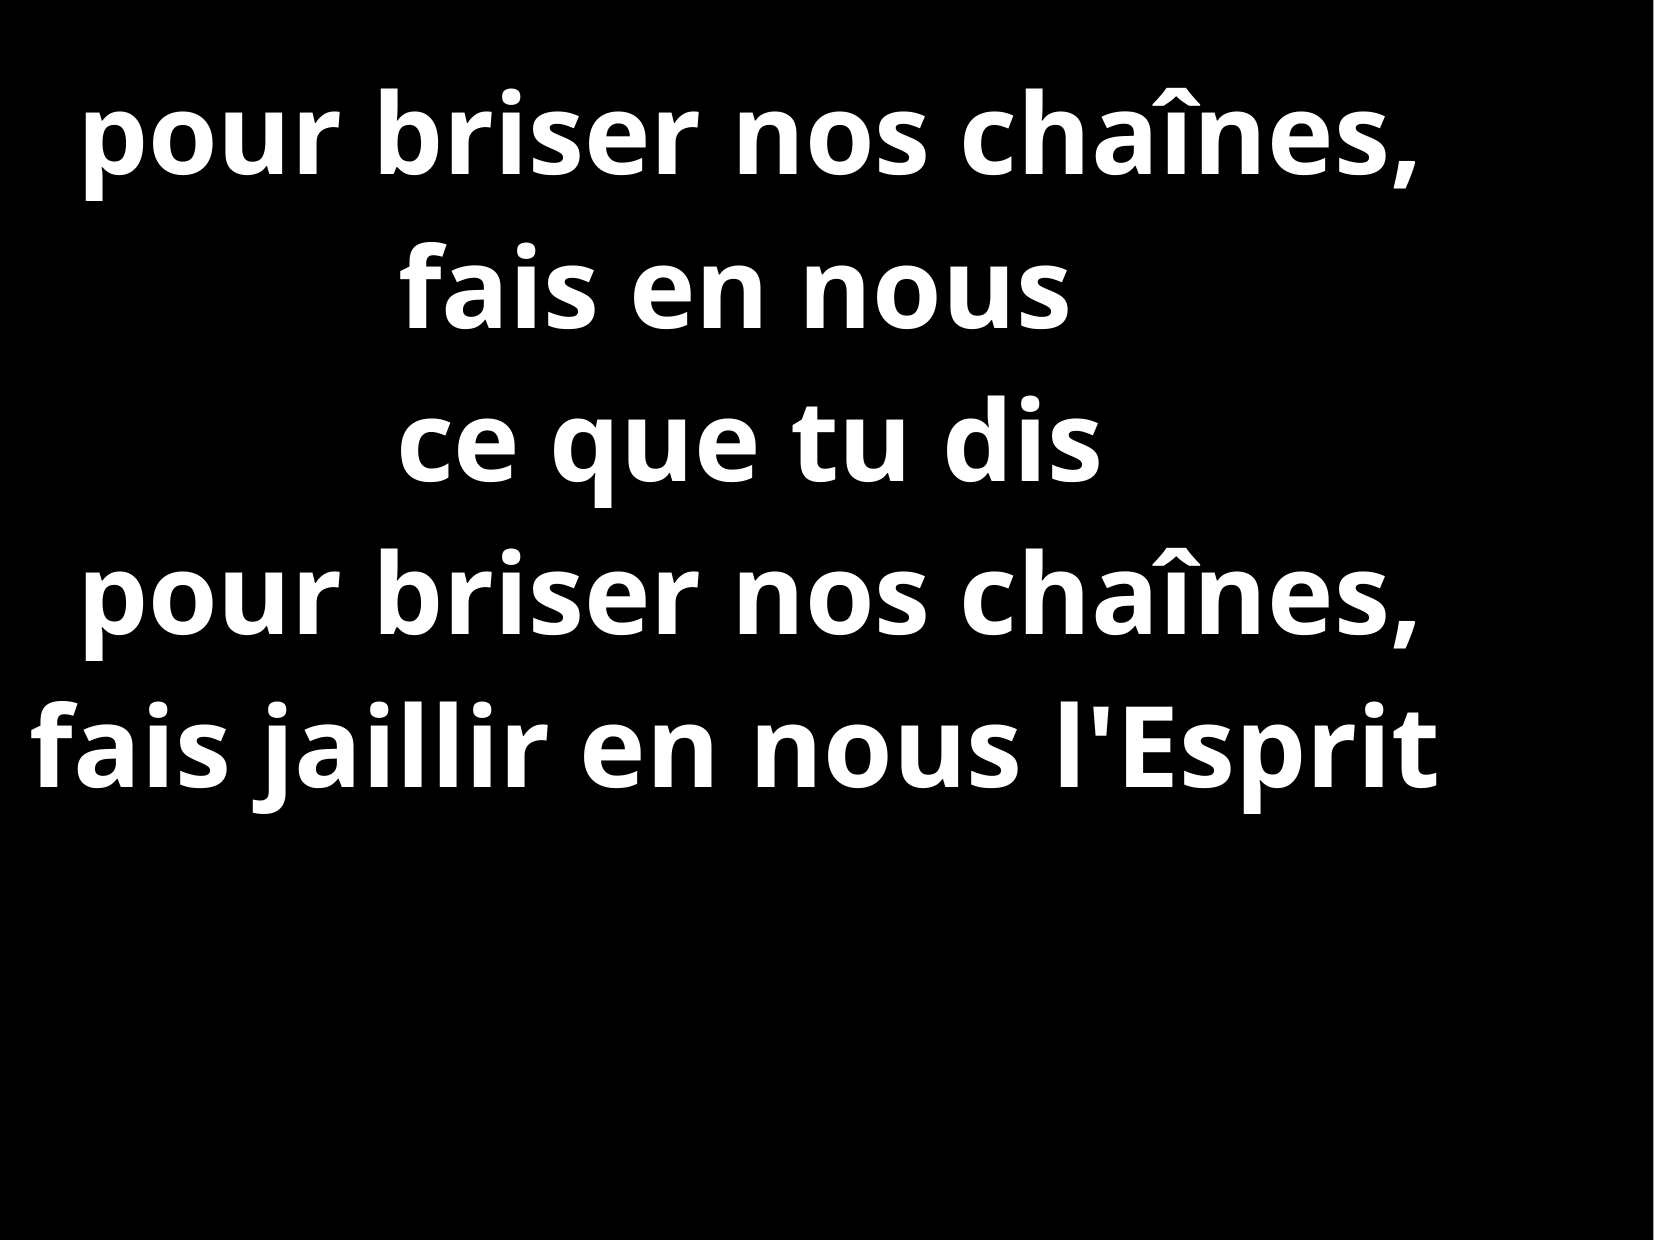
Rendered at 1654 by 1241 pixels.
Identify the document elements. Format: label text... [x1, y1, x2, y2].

text_box pour briser nos chaînes, fais en nous ce que tu dis pour briser nos chaînes, fais jaillir en nous l'Esprit [11, 47, 1489, 1241]
